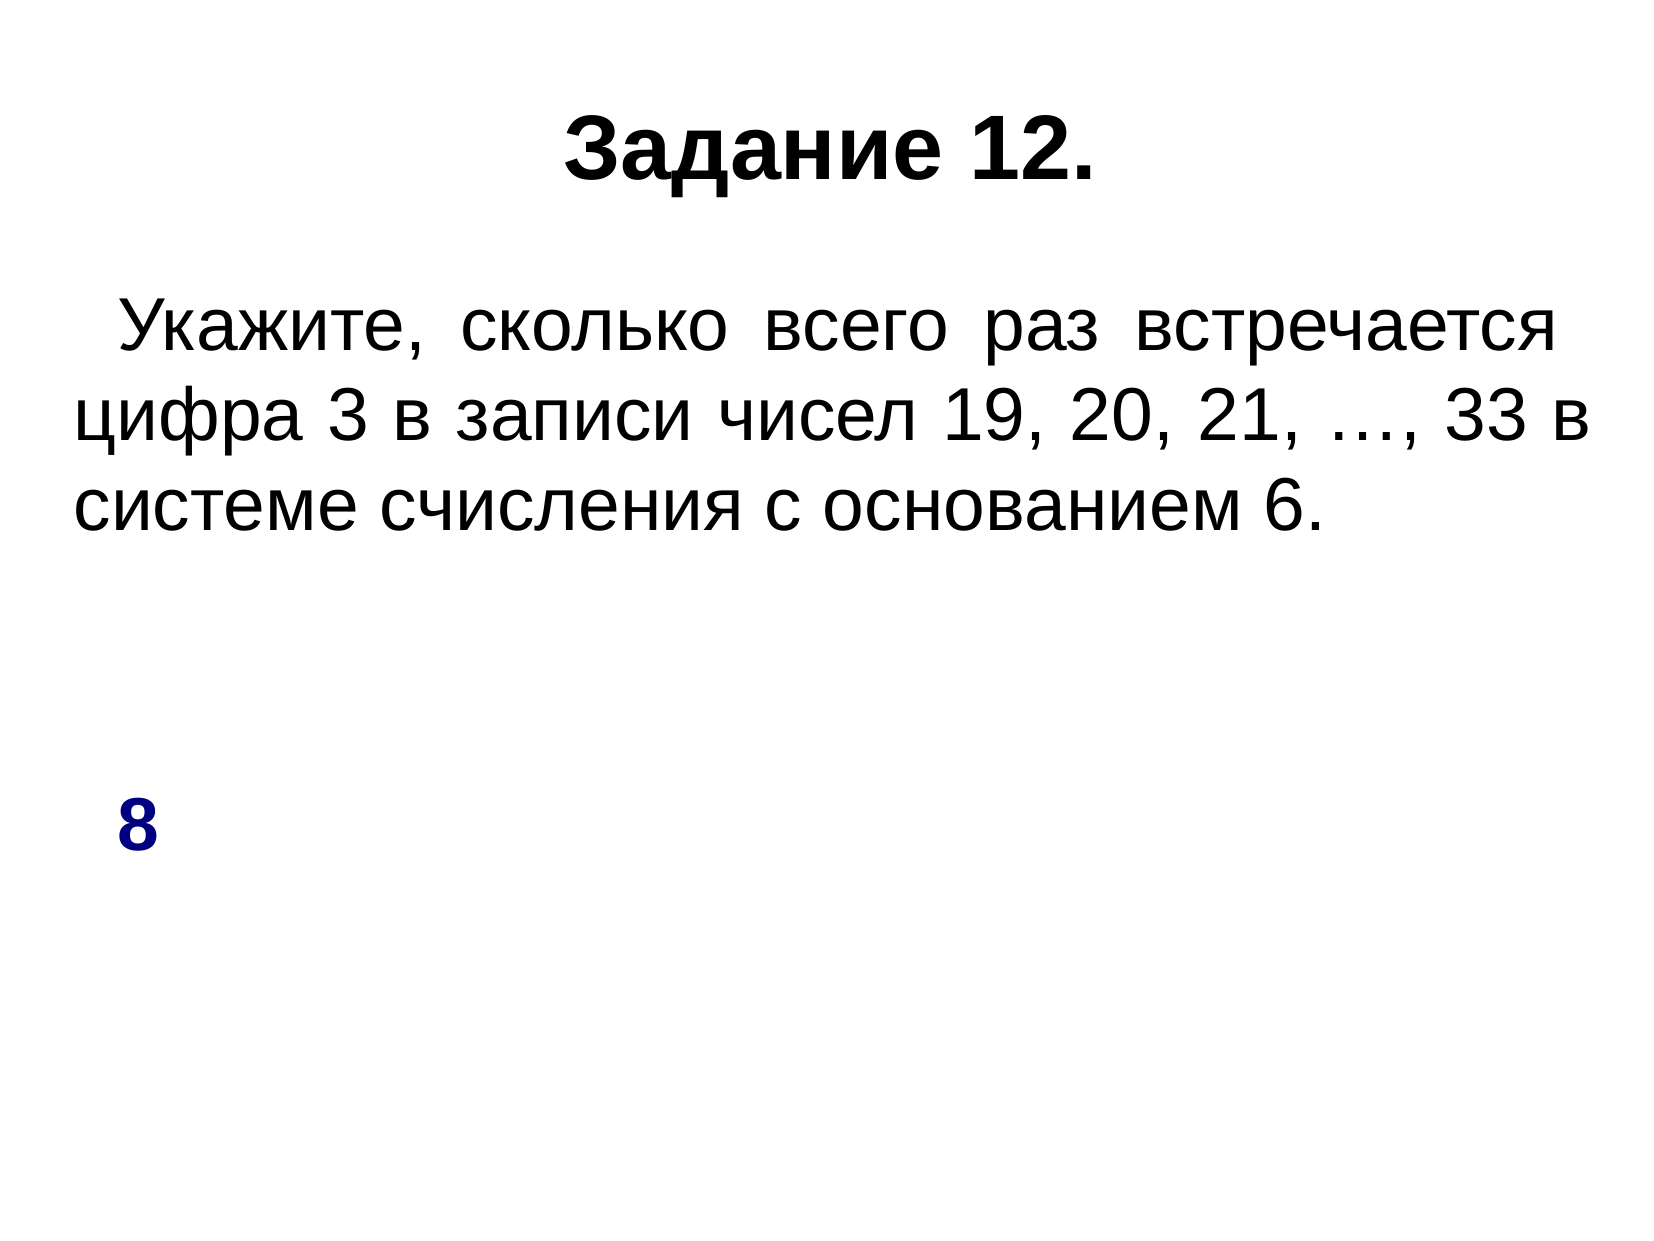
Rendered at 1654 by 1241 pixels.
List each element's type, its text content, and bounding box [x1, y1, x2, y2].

title Задание 12. [82, 68, 1571, 268]
text_box Укажите, сколько всего раз встречается цифра 3 в записи чисел 19, 20, 21, …, 33 в системе счисления с основанием 6. 8 [58, 268, 1609, 1194]
